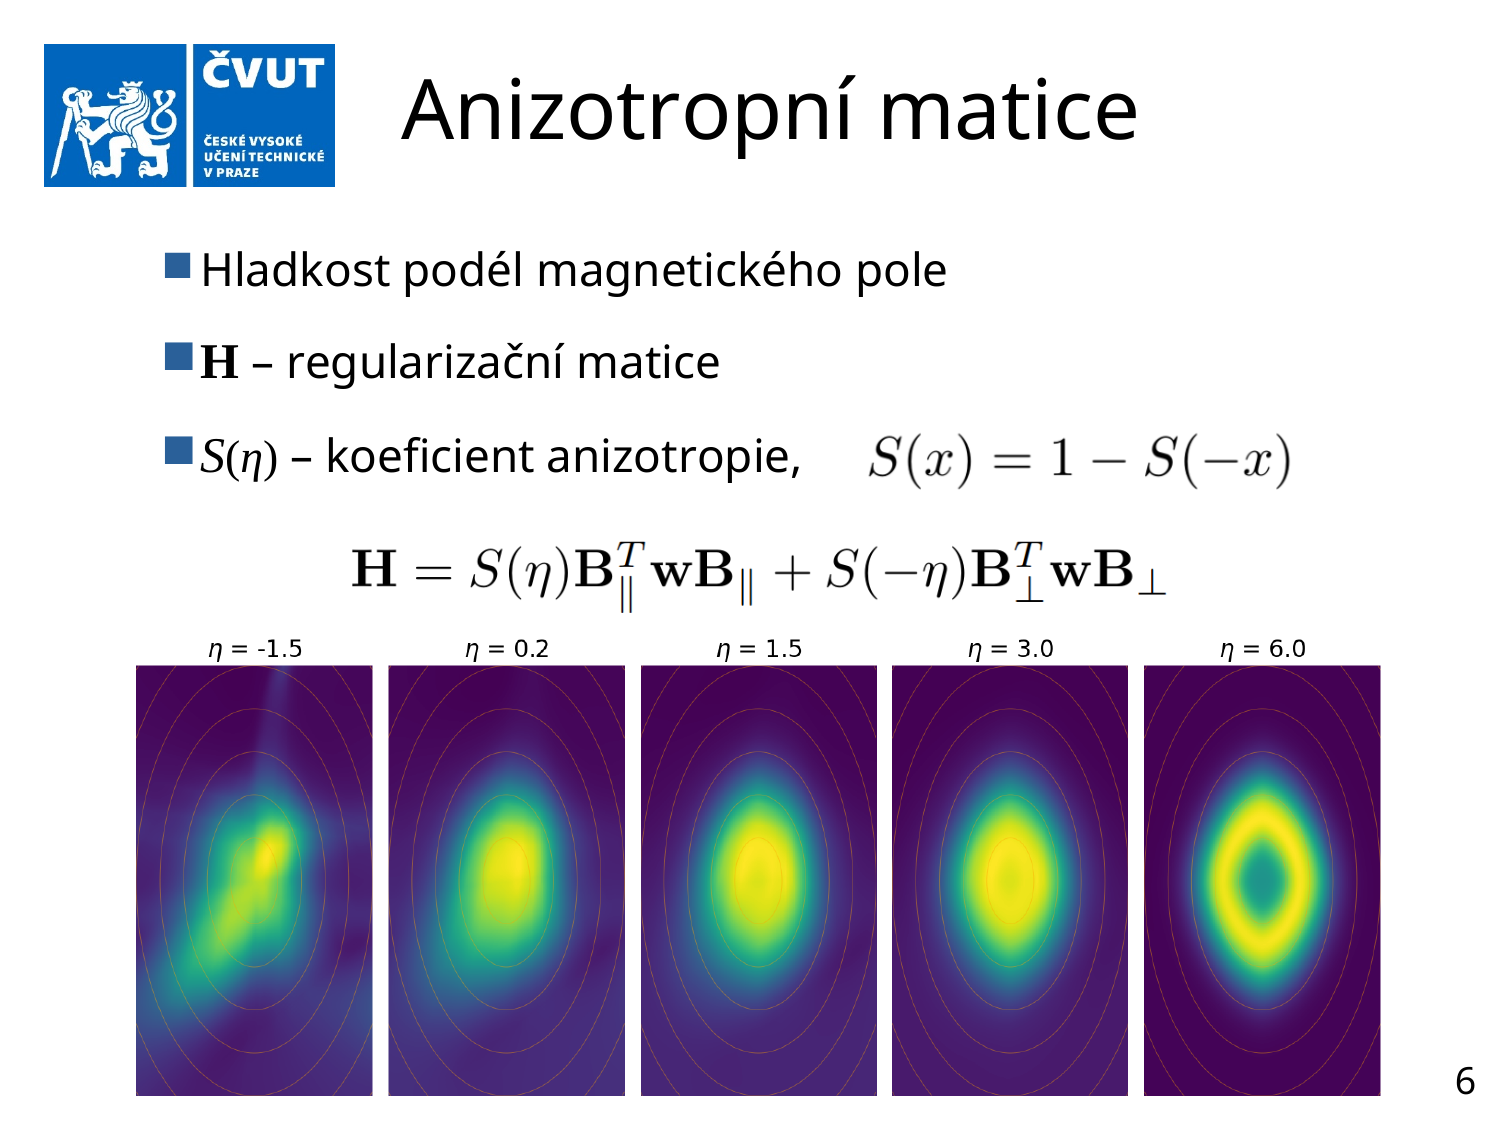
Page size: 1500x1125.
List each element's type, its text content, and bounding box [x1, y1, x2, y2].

picture [120, 630, 1396, 1110]
text_box Hladkost podél magnetického pole H – regularizační matice S(η) – koeficient anizotropie, [150, 232, 1201, 491]
picture [345, 521, 1171, 616]
picture [843, 419, 1306, 497]
picture [44, 44, 335, 187]
title Anizotropní matice [386, 60, 1291, 180]
text_box <number> [1440, 1050, 1500, 1125]
